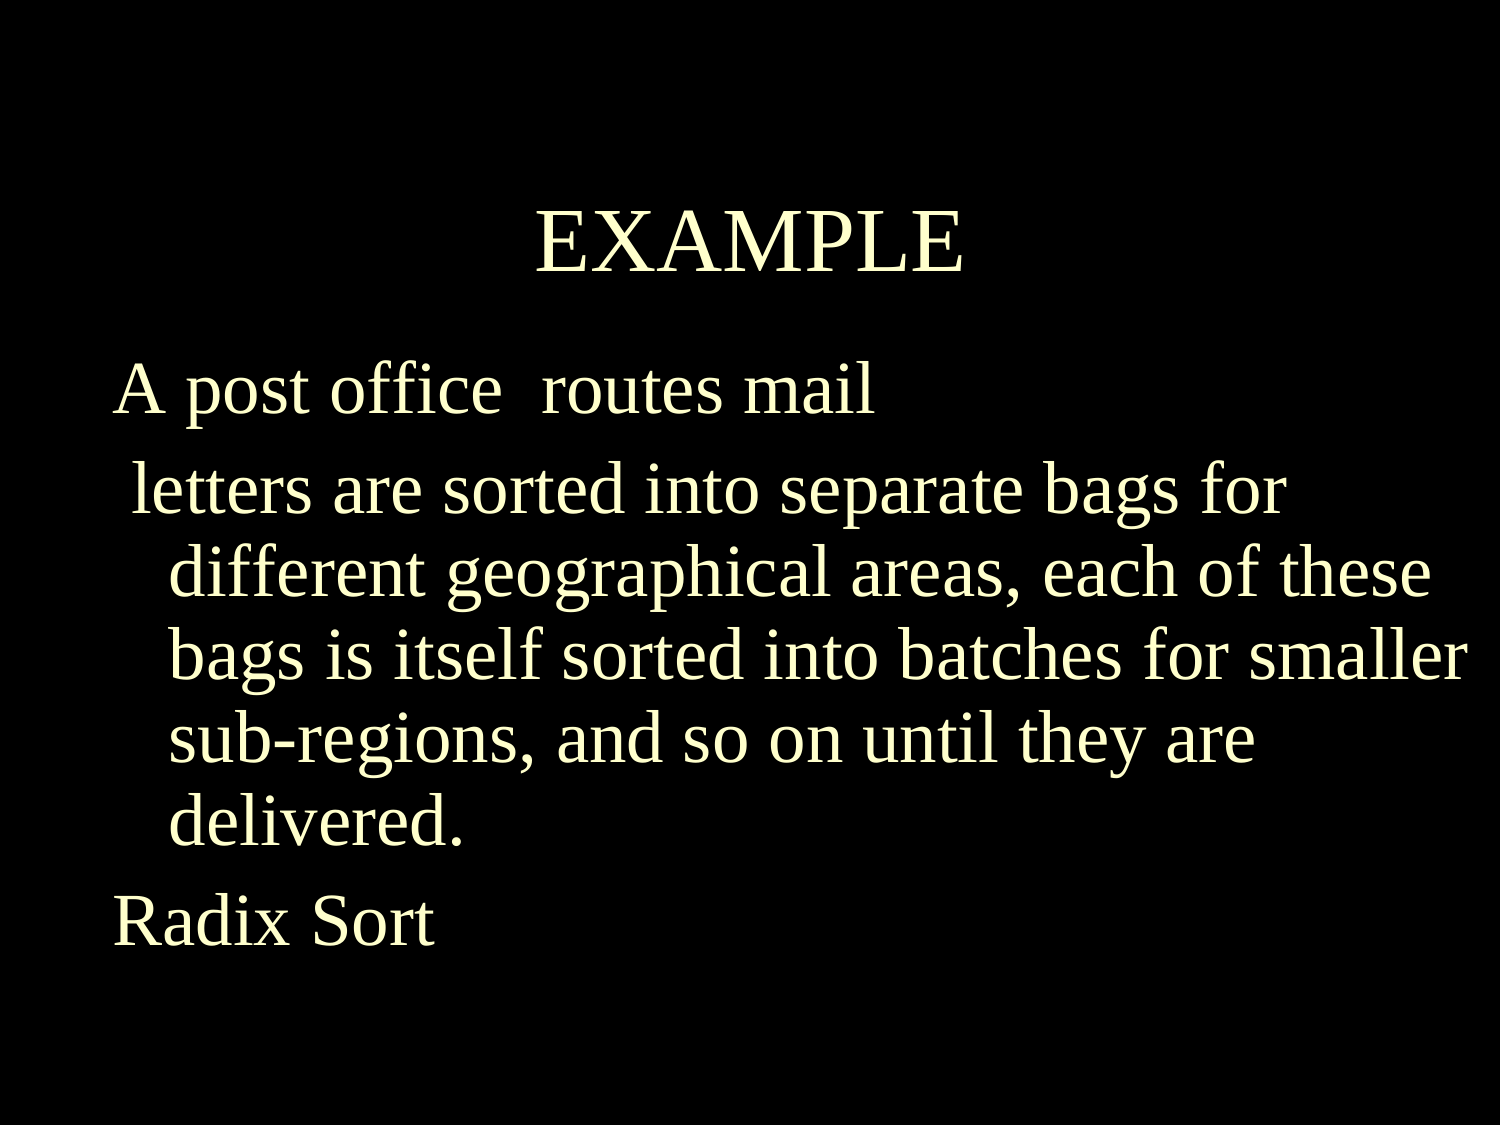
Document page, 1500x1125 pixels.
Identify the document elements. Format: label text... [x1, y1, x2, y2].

title EXAMPLE [22, 145, 1480, 336]
list A post office routes mail letters are sorted into separate bags for different geographical areas, each of these bags is itself sorted into batches for smaller sub-regions, and so on until they are delivered. Radix Sort [112, 347, 1482, 1011]
